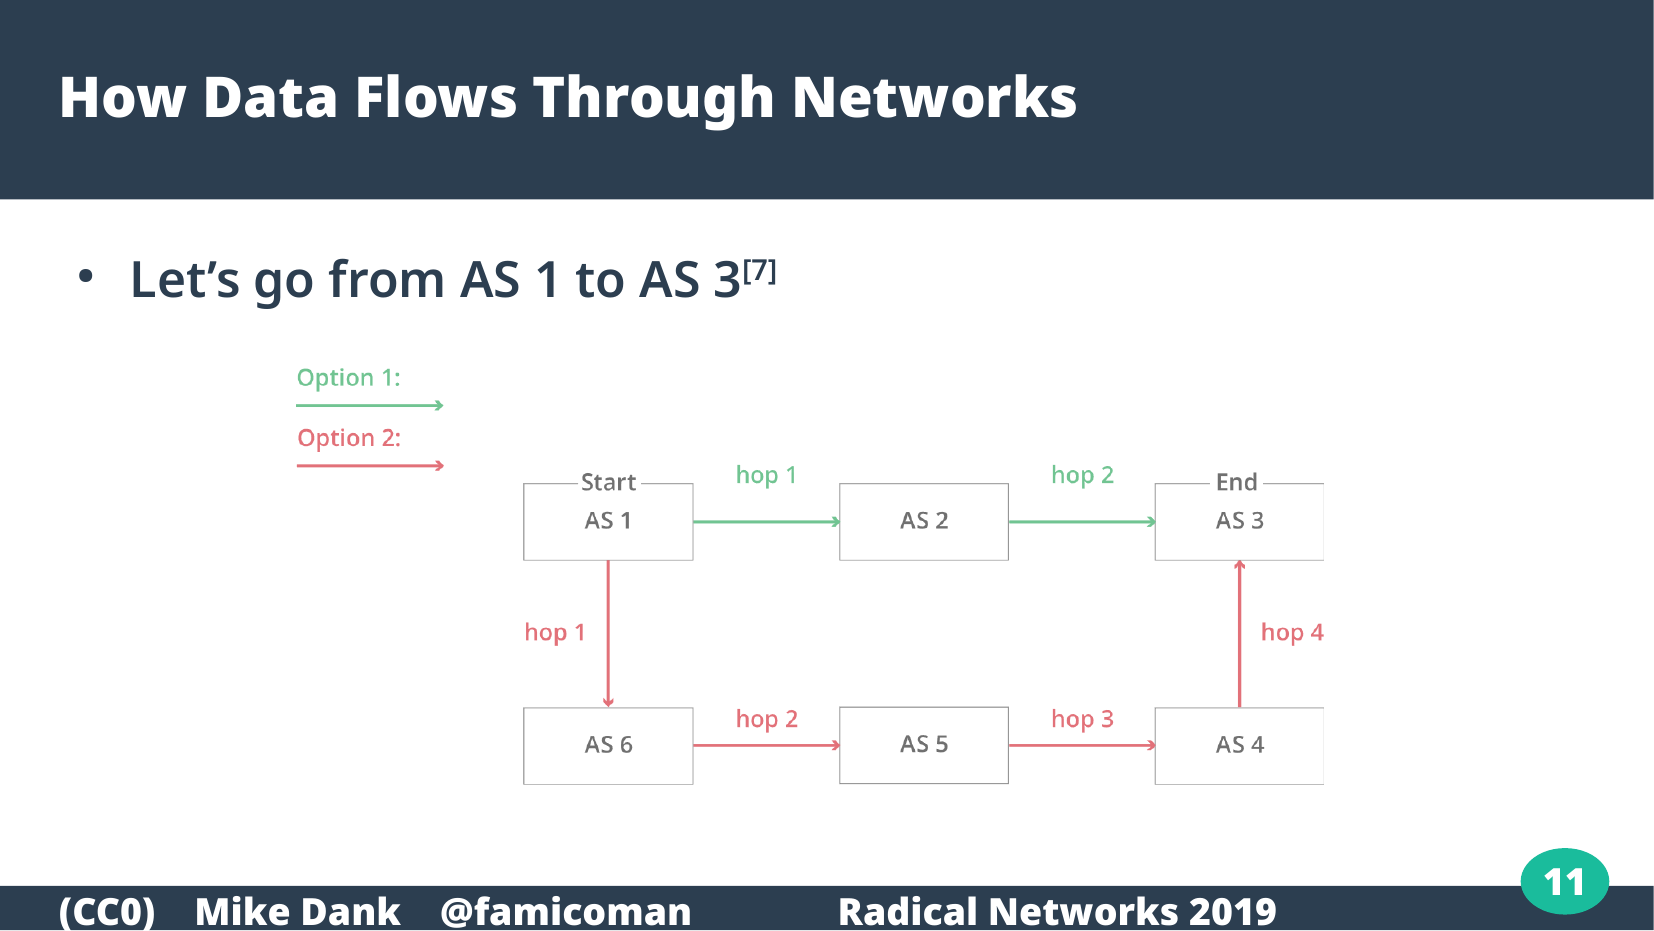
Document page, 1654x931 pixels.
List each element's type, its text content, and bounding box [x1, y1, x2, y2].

picture [296, 344, 1357, 813]
list Let’s go from AS 1 to AS 3[7] [59, 243, 1595, 864]
title How Data Flows Through Networks [59, 37, 1595, 155]
